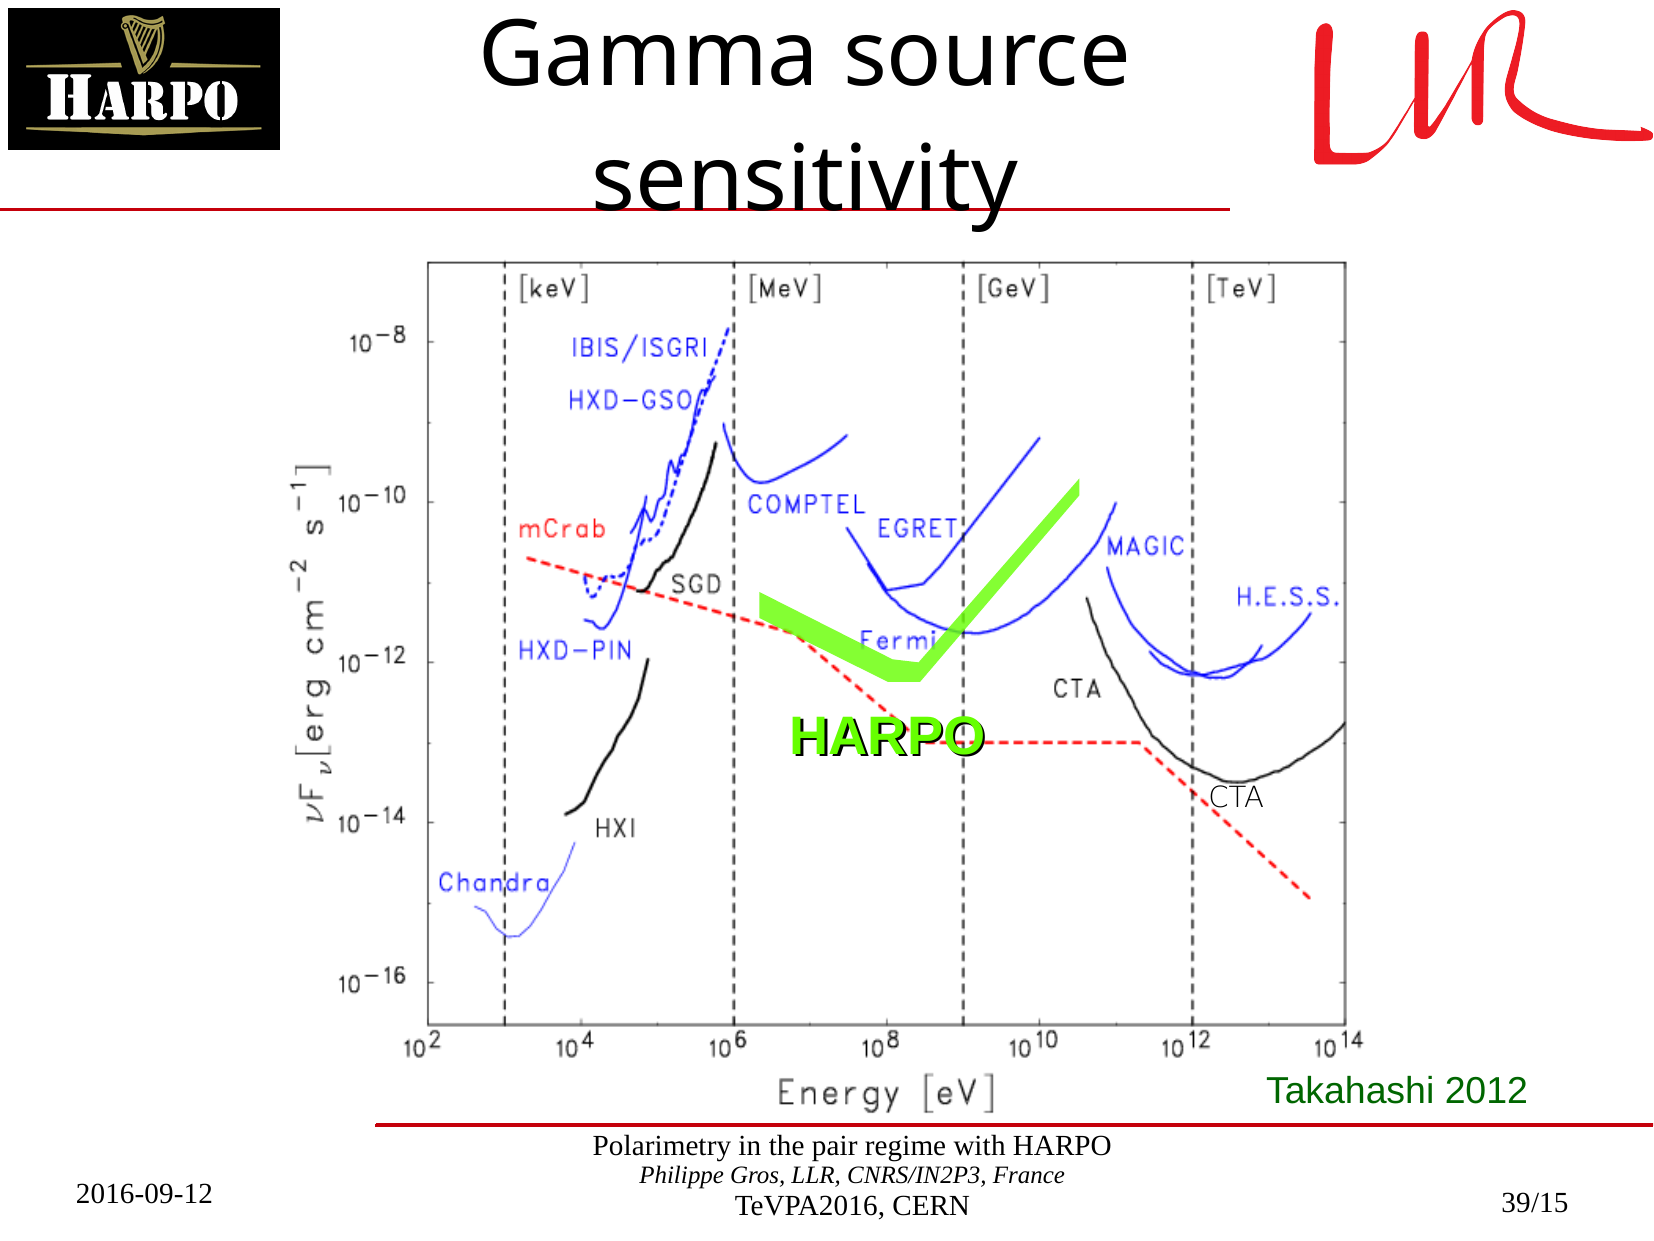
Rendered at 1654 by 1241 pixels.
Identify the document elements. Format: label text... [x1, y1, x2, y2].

text_box HARPO [774, 697, 1169, 816]
text_box Takahashi 2012 [1251, 1062, 1560, 1120]
text_box [759, 478, 1080, 682]
picture [286, 257, 1369, 1120]
picture [1325, 10, 1653, 165]
title Gamma source sensitivity [284, 2, 1325, 223]
text_box CTA [1193, 773, 1338, 823]
picture [8, 8, 280, 150]
